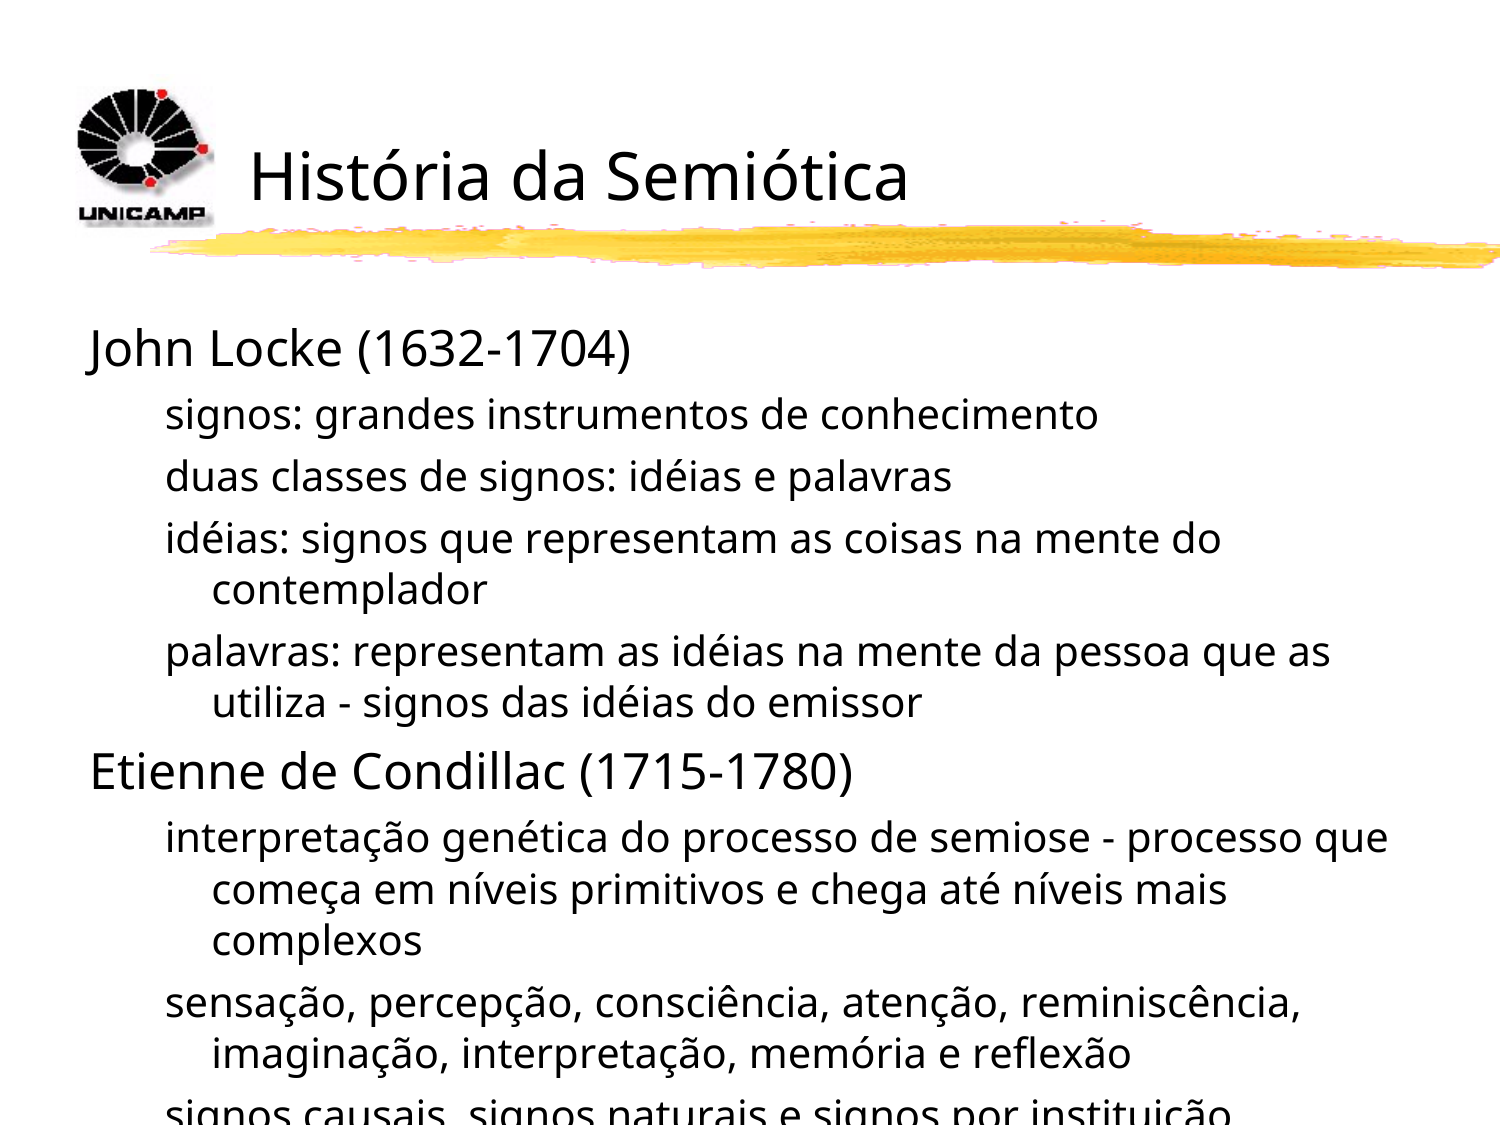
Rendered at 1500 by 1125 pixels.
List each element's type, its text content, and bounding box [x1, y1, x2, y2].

picture [75, 74, 1500, 279]
list John Locke (1632-1704) signos: grandes instrumentos de conhecimento duas classes de signos: idéias e palavras idéias: signos que representam as coisas na mente do contemplador palavras: representam as idéias na mente da pessoa que as utiliza - signos das idéias do emissor Etienne de Condillac (1715-1780) interpretação genética do processo de semiose - processo que começa em níveis primitivos e chega até níveis mais complexos sensação, percepção, consciência, atenção, reminiscência, imaginação, interpretação, memória e reflexão signos causais, signos naturais e signos por instituição [74, 309, 1417, 1013]
title História da Semiótica [233, 37, 1434, 225]
